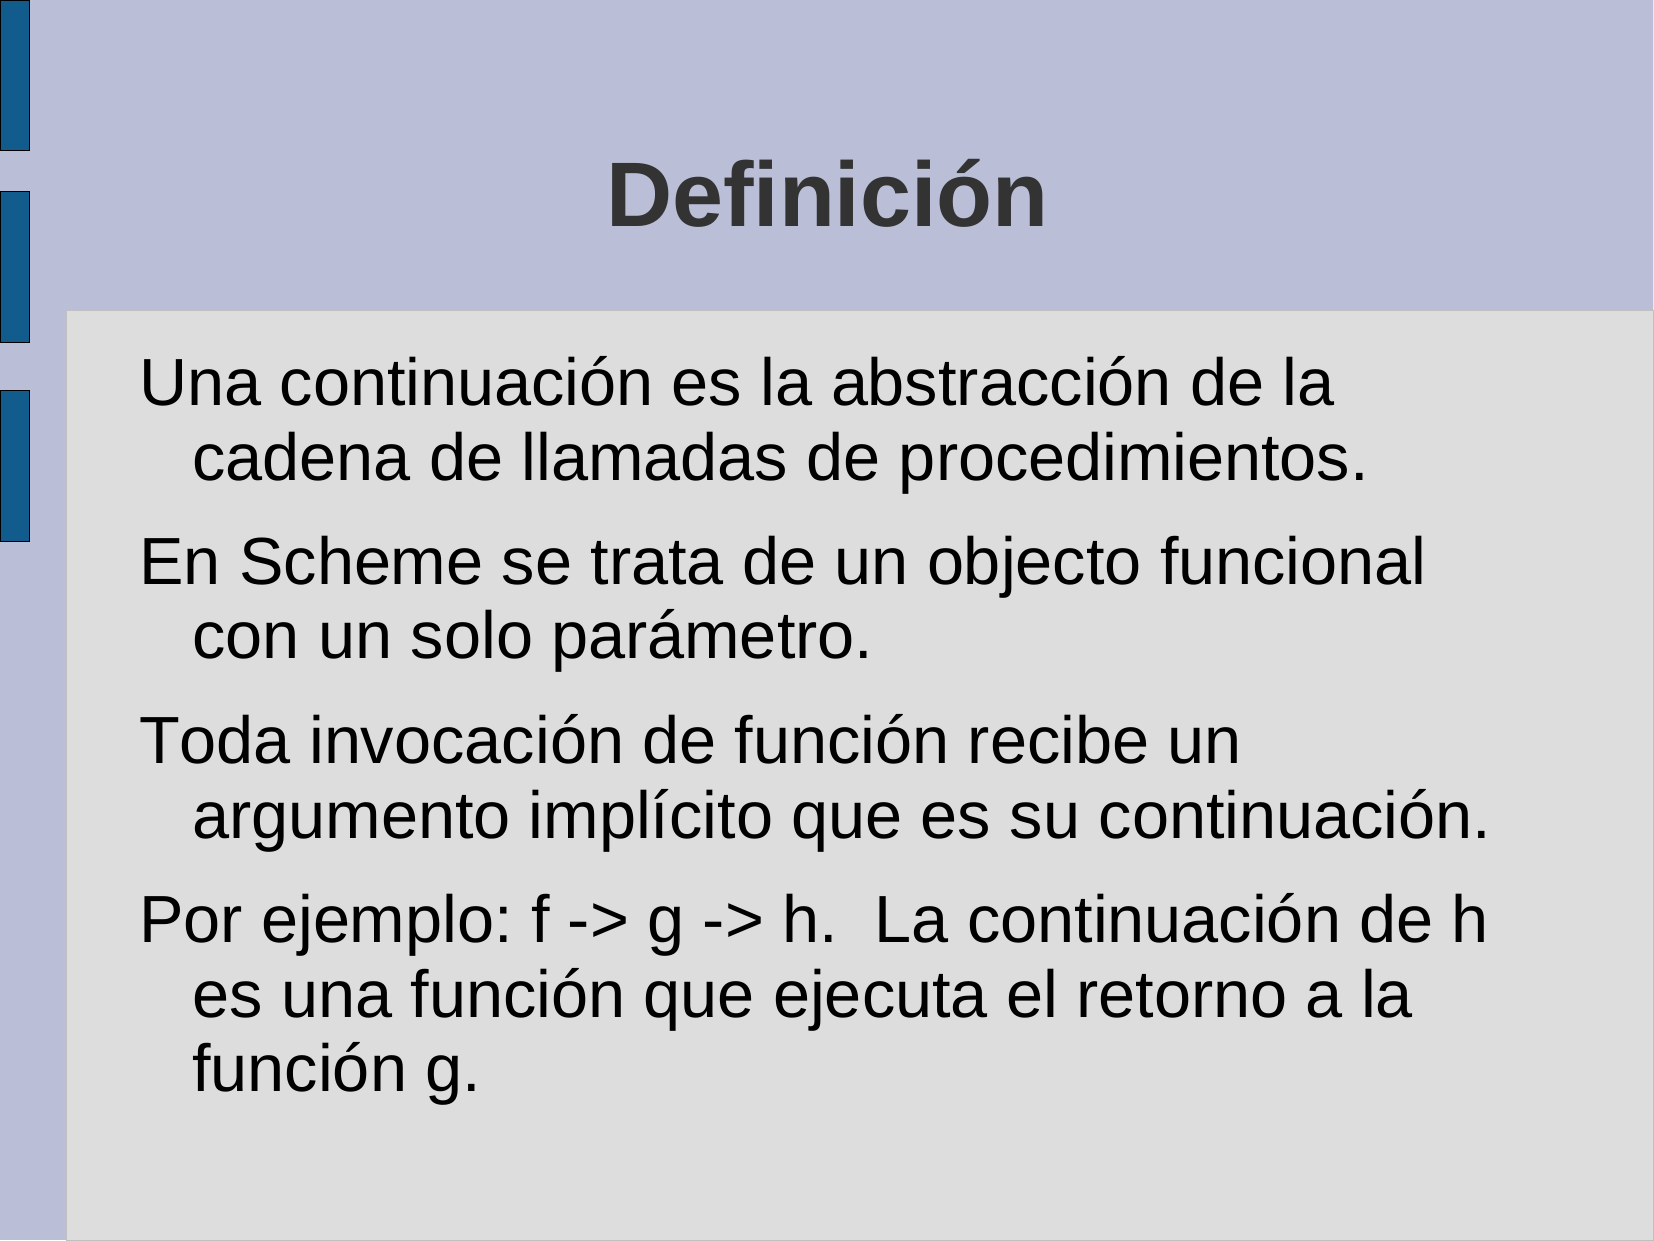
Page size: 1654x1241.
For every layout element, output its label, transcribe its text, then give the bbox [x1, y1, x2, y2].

list Una continuación es la abstracción de la cadena de llamadas de procedimientos. En Scheme se trata de un objecto funcional con un solo parámetro. Toda invocación de función recibe un argumento implícito que es su continuación. Por ejemplo: f -> g -> h. La continuación de h es una función que ejecuta el retorno a la función g. [121, 344, 1534, 1112]
title Definición [121, 91, 1534, 299]
